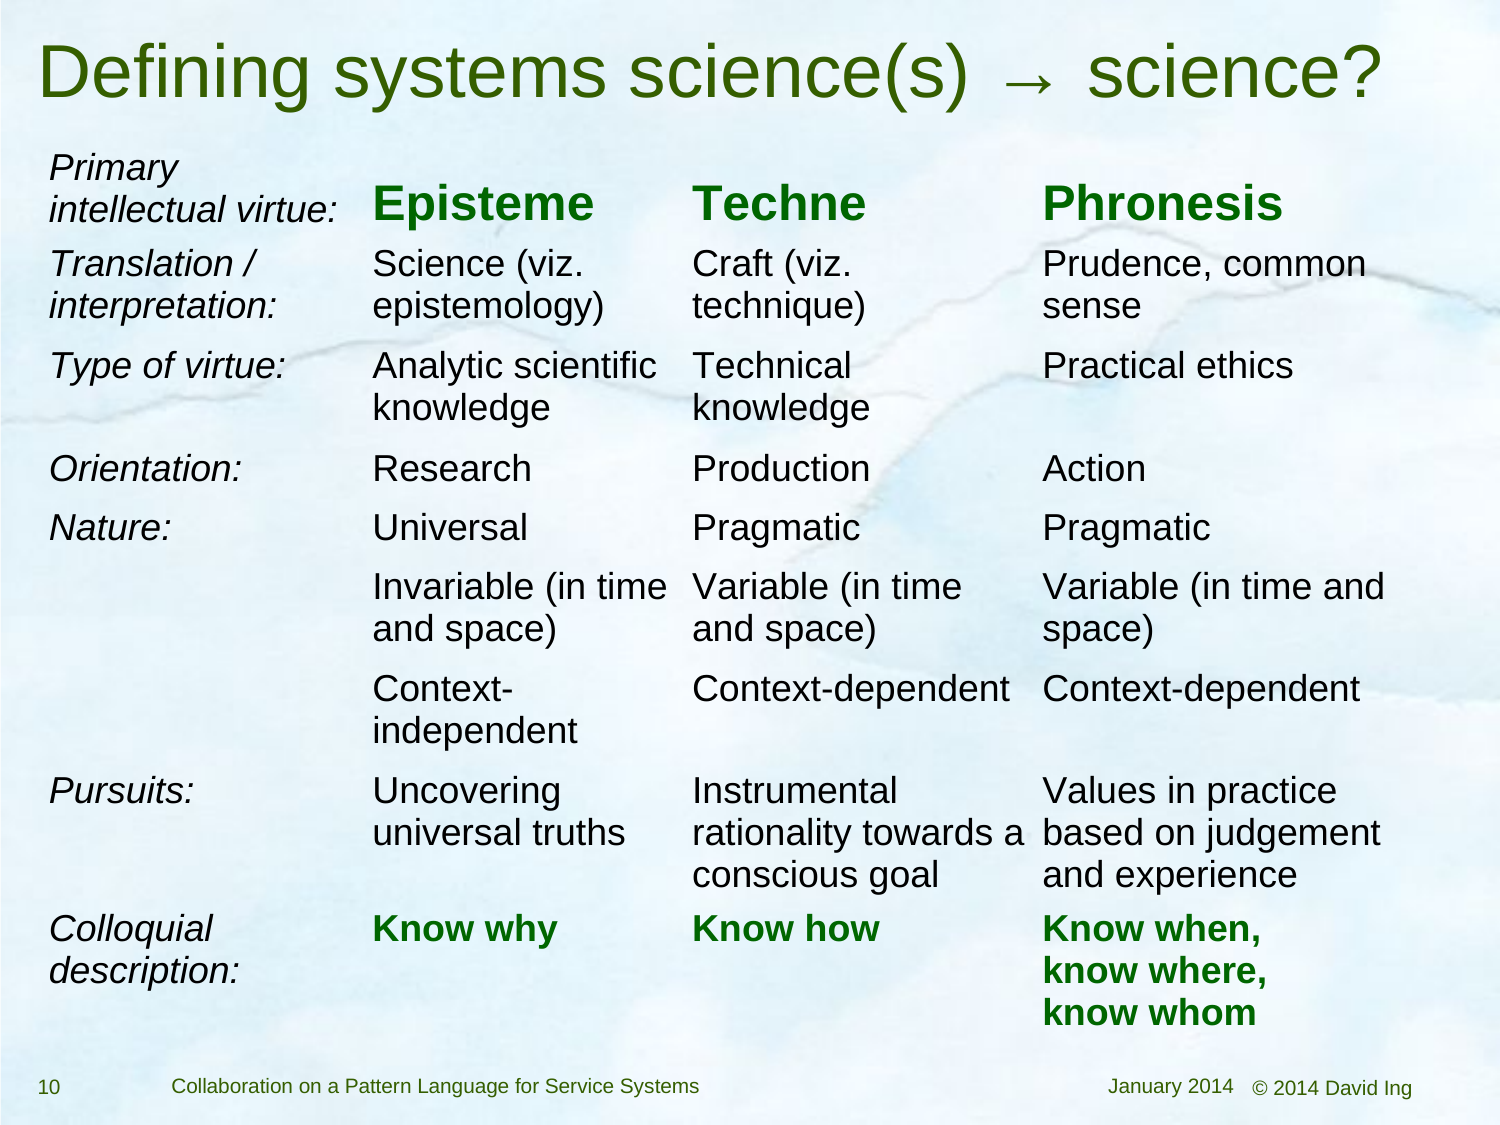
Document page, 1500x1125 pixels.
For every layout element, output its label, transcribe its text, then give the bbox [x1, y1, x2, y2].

title Defining systems science(s) → science? [37, 37, 1463, 152]
table_cell Instrumental rationality towards a conscious goal [686, 764, 1036, 901]
table_cell Translation / interpretation: [43, 237, 366, 339]
table_cell Type of virtue: [43, 339, 366, 441]
table_cell Practical ethics [1036, 339, 1450, 441]
table_header Techne [686, 135, 1036, 237]
table_cell Know why [366, 901, 686, 1039]
table_cell Know how [686, 901, 1036, 1039]
table_cell Craft (viz. technique) [686, 237, 1036, 339]
table_cell Values in practice based on judgement and experience [1036, 764, 1450, 901]
table_cell Pragmatic [686, 500, 1036, 559]
table_cell Prudence, common sense [1036, 237, 1450, 339]
table_cell Know when, know where, know whom [1036, 901, 1450, 1039]
table_cell Research [366, 441, 686, 500]
table_cell Universal [366, 500, 686, 559]
table_cell Analytic scientific knowledge [366, 339, 686, 441]
table_header Primary intellectual virtue: [43, 135, 366, 237]
table_cell Context-dependent [686, 661, 1036, 764]
table_cell Action [1036, 441, 1450, 500]
table_cell Uncovering universal truths [366, 764, 686, 901]
table_cell Variable (in time and space) [686, 559, 1036, 661]
table_cell Pragmatic [1036, 500, 1450, 559]
table_cell Context-dependent [1036, 661, 1450, 764]
table_cell Invariable (in time and space) [366, 559, 686, 661]
picture [0, 0, 1500, 1125]
table_cell Variable (in time and space) [1036, 559, 1450, 661]
table_cell Pursuits: [43, 764, 366, 901]
table_cell Context-independent [366, 661, 686, 764]
table_cell Colloquial description: [43, 901, 366, 1039]
table_cell Orientation: [43, 441, 366, 500]
table_cell Production [686, 441, 1036, 500]
table_header Phronesis [1036, 135, 1450, 237]
table_cell Technical knowledge [686, 339, 1036, 441]
table_cell Nature: [43, 500, 366, 764]
table_cell Science (viz. epistemology) [366, 237, 686, 339]
table_header Episteme [366, 135, 686, 237]
